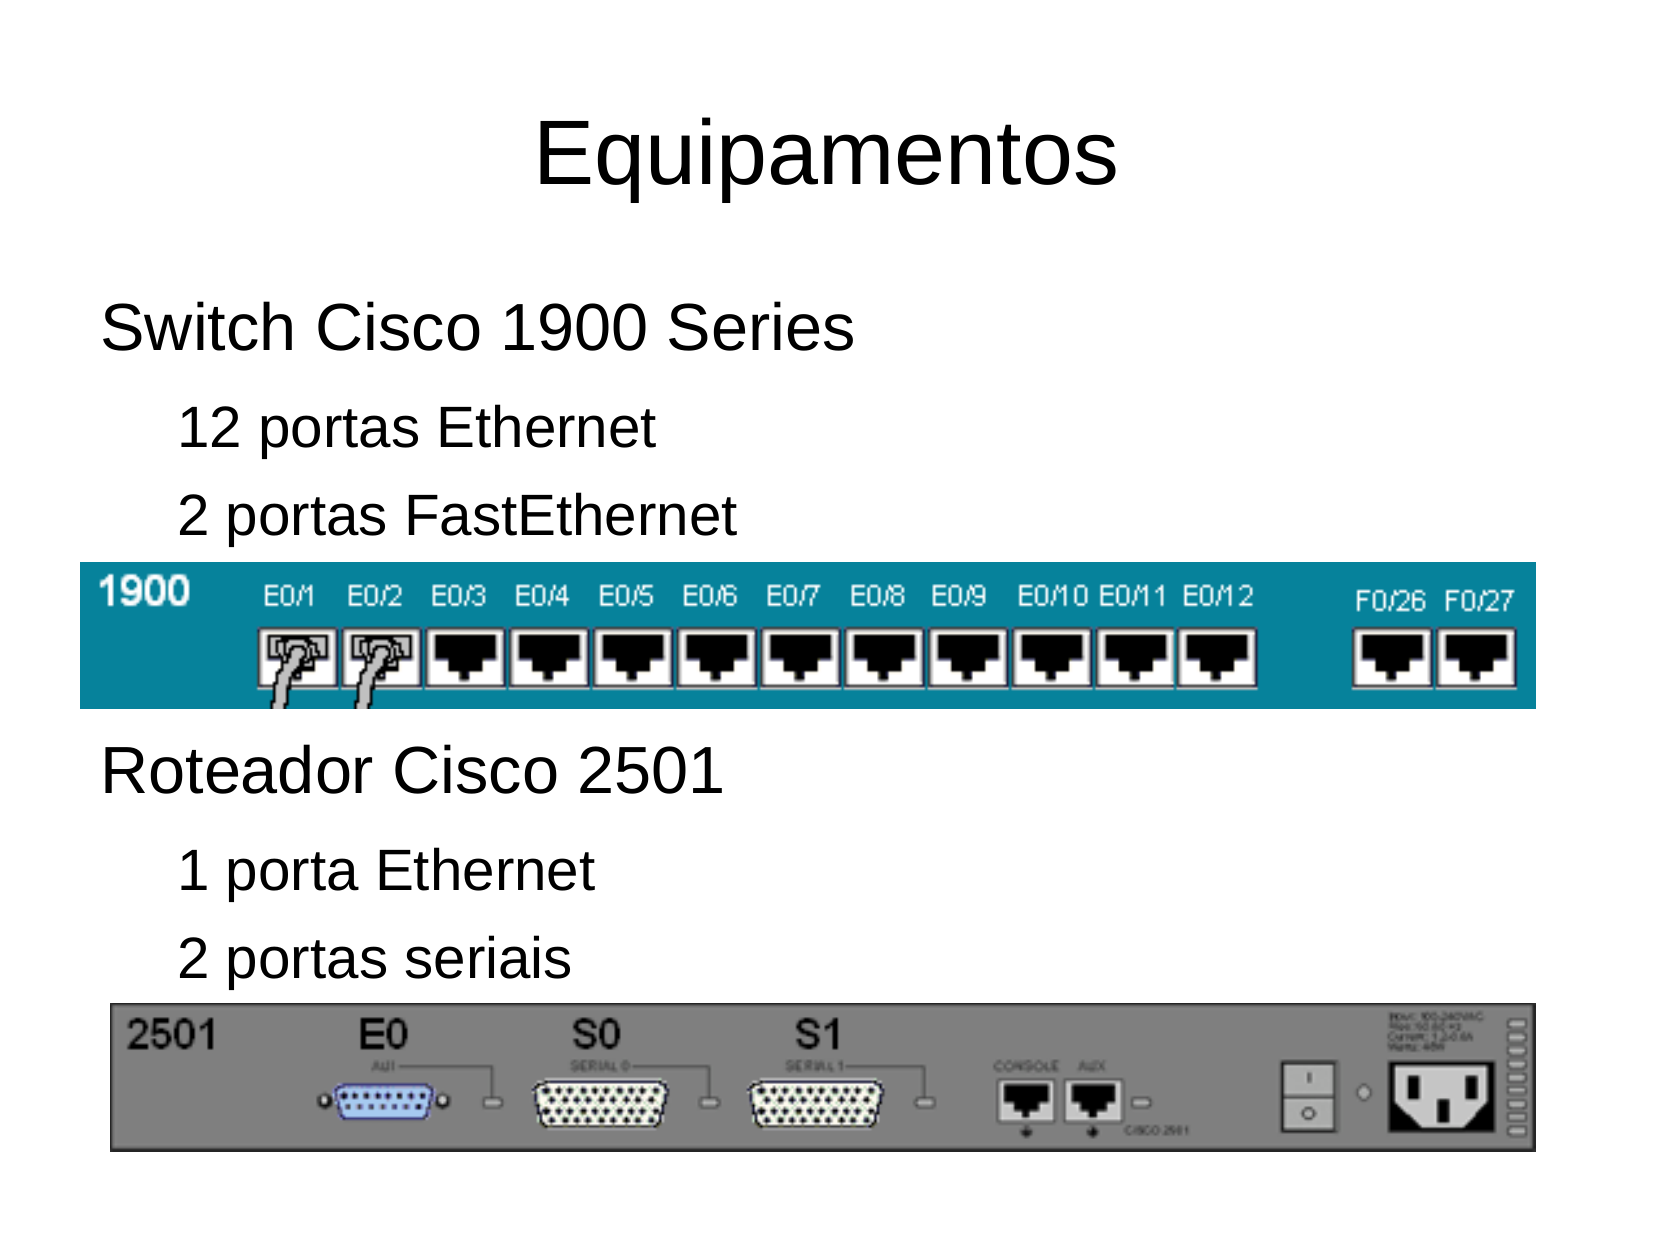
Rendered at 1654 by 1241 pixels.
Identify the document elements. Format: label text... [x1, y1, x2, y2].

list Switch Cisco 1900 Series 12 portas Ethernet 2 portas FastEthernet [82, 290, 1571, 562]
title Equipamentos [82, 49, 1571, 257]
picture [80, 562, 1536, 709]
list Roteador Cisco 2501 1 porta Ethernet 2 portas seriais [82, 733, 1571, 1004]
picture [110, 1004, 1536, 1152]
